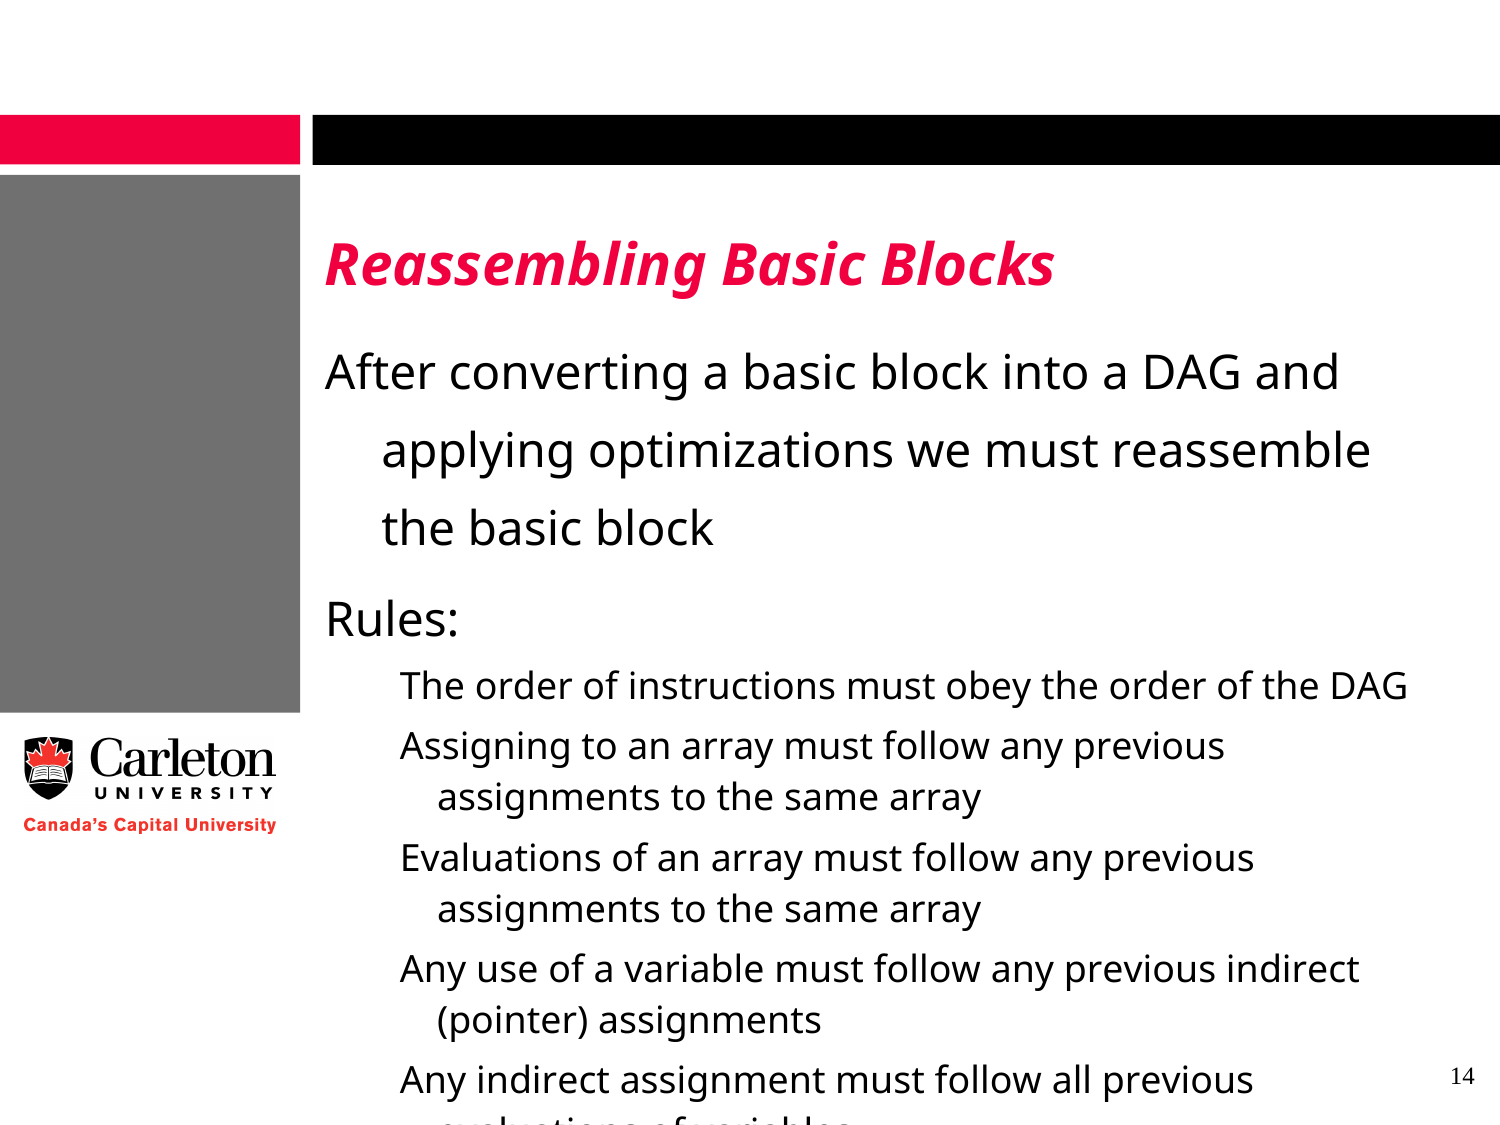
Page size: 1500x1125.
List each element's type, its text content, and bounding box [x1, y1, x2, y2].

title Reassembling Basic Blocks [324, 194, 1450, 324]
list After converting a basic block into a DAG and applying optimizations we must reassemble the basic block Rules: The order of instructions must obey the order of the DAG Assigning to an array must follow any previous assignments to the same array Evaluations of an array must follow any previous assignments to the same array Any use of a variable must follow any previous indirect (pointer) assignments Any indirect assignment must follow all previous evaluations of variables [324, 324, 1450, 1076]
picture [24, 737, 276, 834]
